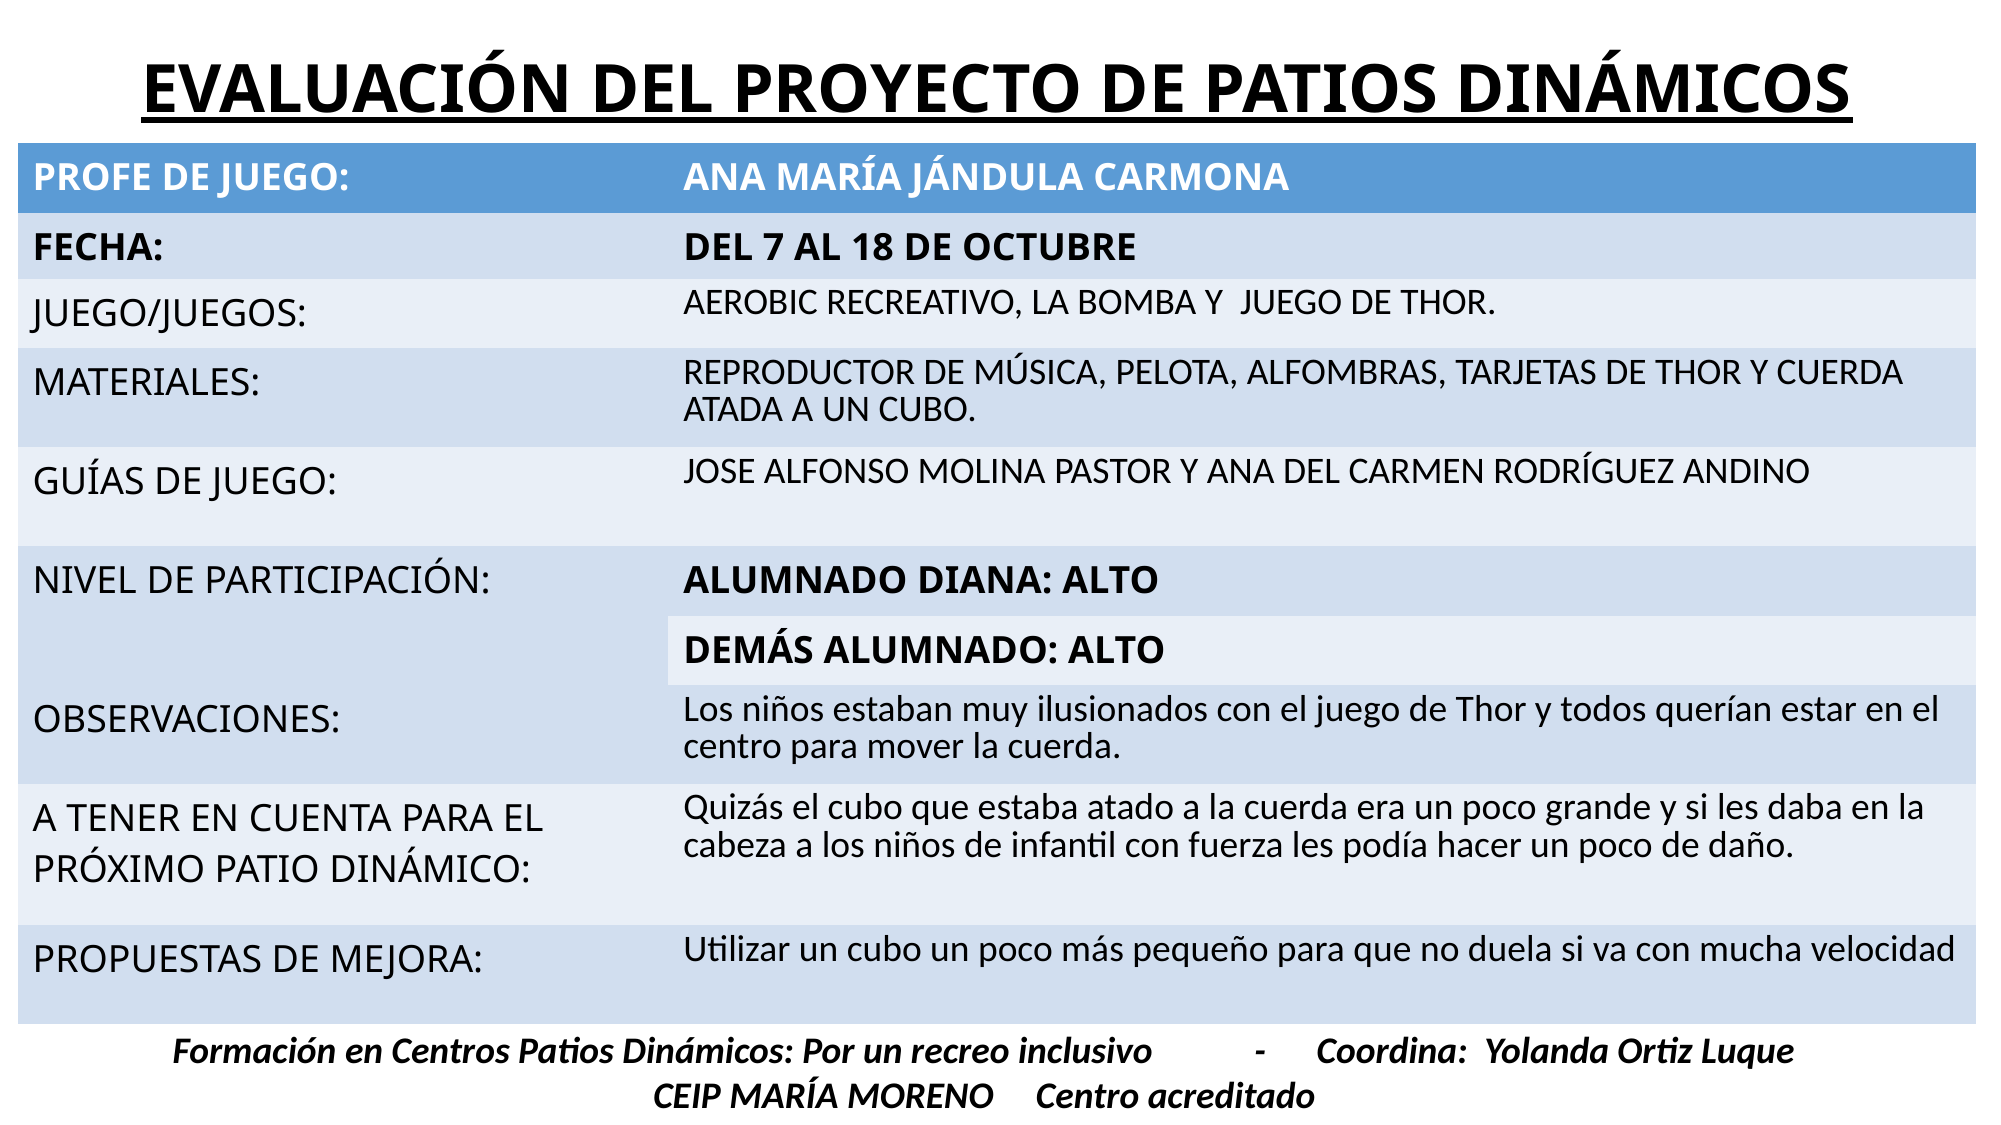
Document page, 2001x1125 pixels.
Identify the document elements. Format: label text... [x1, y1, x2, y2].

table_cell OBSERVACIONES: [18, 685, 668, 784]
table_cell Utilizar un cubo un poco más pequeño para que no duela si va con mucha velocidad [668, 925, 1976, 1024]
table_cell NIVEL DE PARTICIPACIÓN: [18, 546, 668, 685]
table_header PROFE DE JUEGO: [18, 143, 668, 213]
table_cell DEL 7 AL 18 DE OCTUBRE [668, 213, 1976, 279]
table_cell JOSE ALFONSO MOLINA PASTOR Y ANA DEL CARMEN RODRÍGUEZ ANDINO [668, 447, 1976, 546]
table_cell FECHA: [18, 213, 668, 279]
table_cell DEMÁS ALUMNADO: ALTO [668, 616, 1976, 685]
table_cell JUEGO/JUEGOS: [18, 279, 668, 348]
text_box Formación en Centros Patios Dinámicos: Por un recreo inclusivo - Coordina: Yolanda Ortiz Luque CEIP MARÍA MORENO Centro acreditado [121, 1018, 1849, 1124]
table_cell MATERIALES: [18, 348, 668, 447]
table_cell AEROBIC RECREATIVO, LA BOMBA Y JUEGO DE THOR. [668, 279, 1976, 348]
table_header ANA MARÍA JÁNDULA CARMONA [668, 143, 1976, 213]
text_box EVALUACIÓN DEL PROYECTO DE PATIOS DINÁMICOS [17, 26, 1977, 144]
table_cell PROPUESTAS DE MEJORA: [18, 925, 668, 1024]
table_cell Quizás el cubo que estaba atado a la cuerda era un poco grande y si les daba en la cabeza a los niños de infantil con fuerza les podía hacer un poco de daño. [668, 784, 1976, 925]
table_cell A TENER EN CUENTA PARA EL PRÓXIMO PATIO DINÁMICO: [18, 784, 668, 925]
table_cell GUÍAS DE JUEGO: [18, 447, 668, 546]
table_cell REPRODUCTOR DE MÚSICA, PELOTA, ALFOMBRAS, TARJETAS DE THOR Y CUERDA ATADA A UN CUBO. [668, 348, 1976, 447]
table_cell ALUMNADO DIANA: ALTO [668, 546, 1976, 616]
table_cell Los niños estaban muy ilusionados con el juego de Thor y todos querían estar en el centro para mover la cuerda. [668, 685, 1976, 784]
